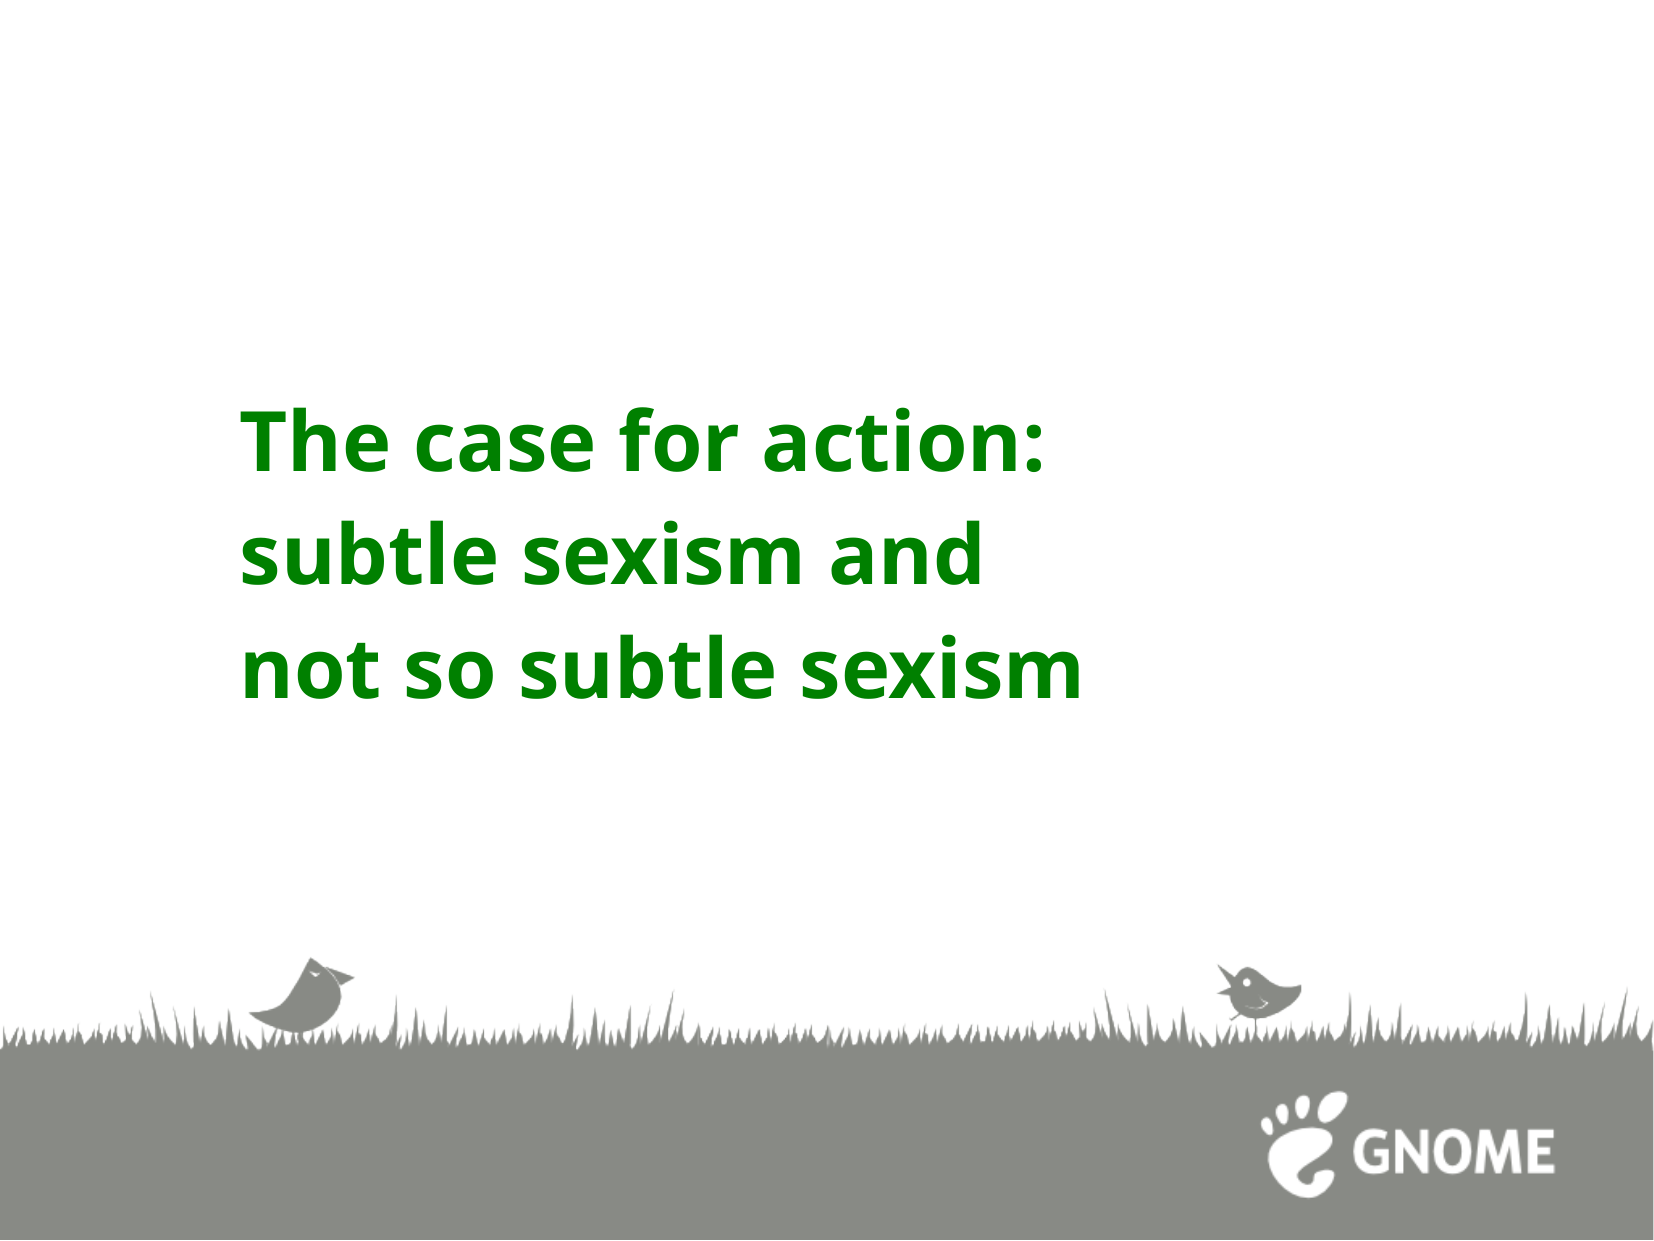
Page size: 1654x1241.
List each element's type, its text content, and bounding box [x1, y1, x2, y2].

text_box The case for action: subtle sexism and not so subtle sexism [225, 375, 1388, 726]
picture [0, 0, 1654, 1241]
